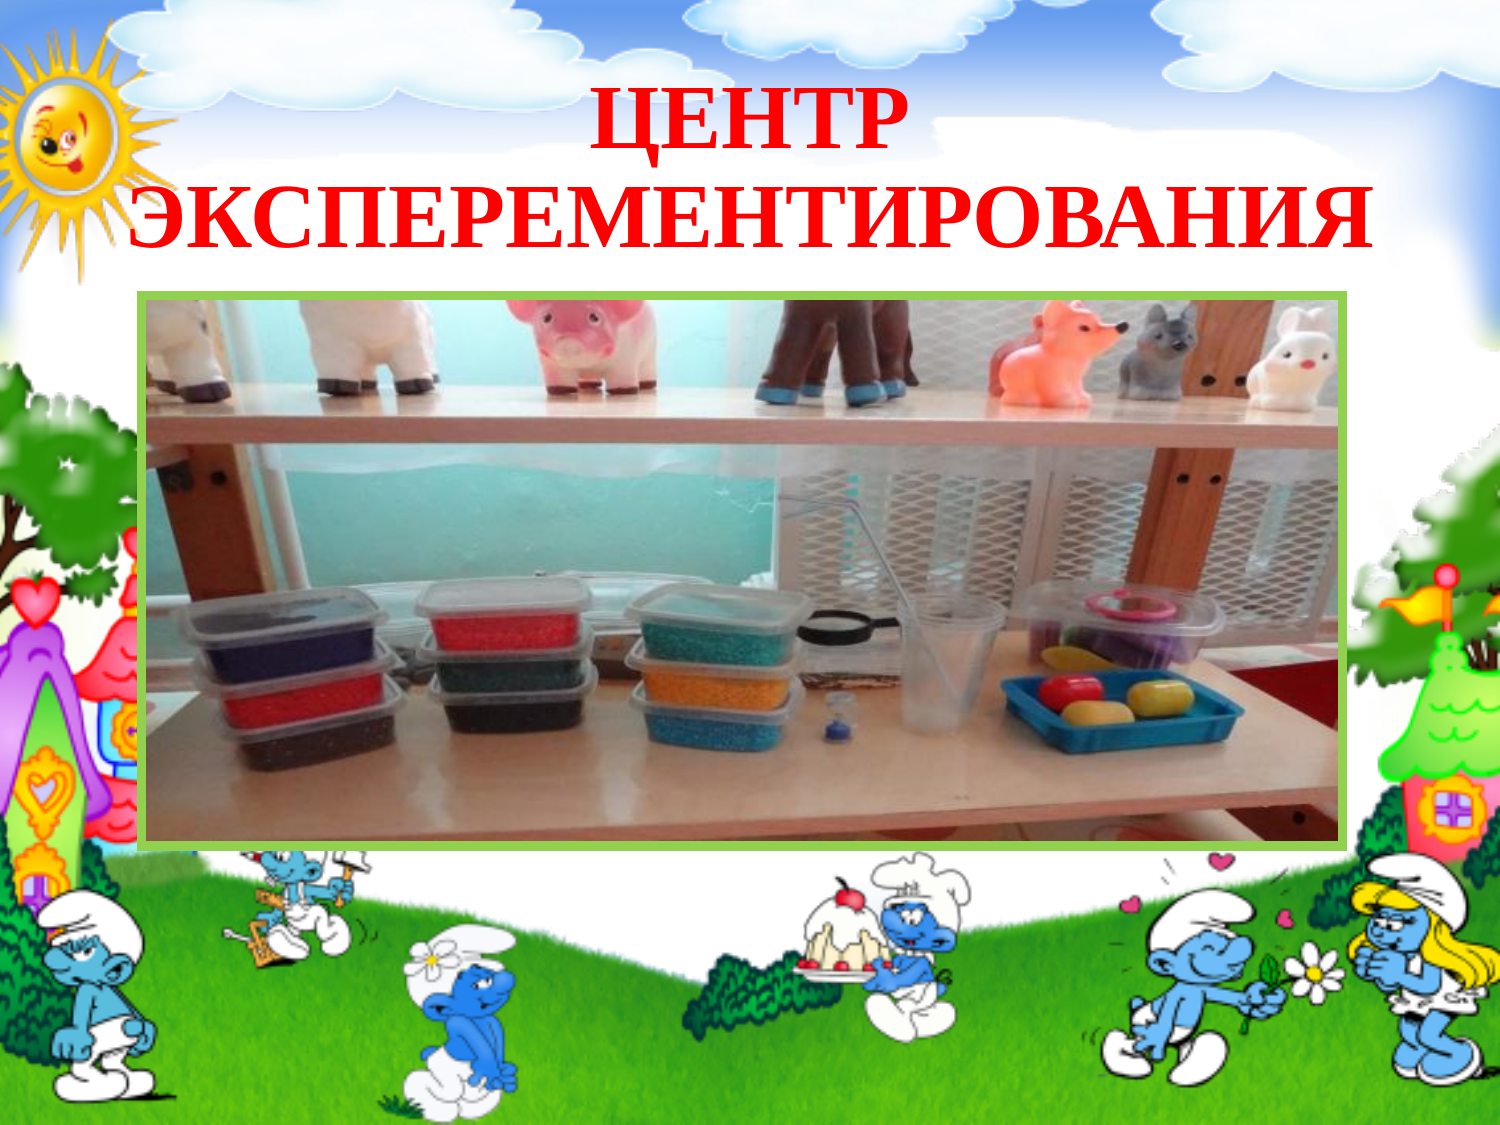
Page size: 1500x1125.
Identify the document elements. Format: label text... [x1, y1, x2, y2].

title ЦЕНТР ЭКСПЕРЕМЕНТИРОВАНИЯ [103, 59, 1397, 278]
picture [146, 299, 1338, 842]
